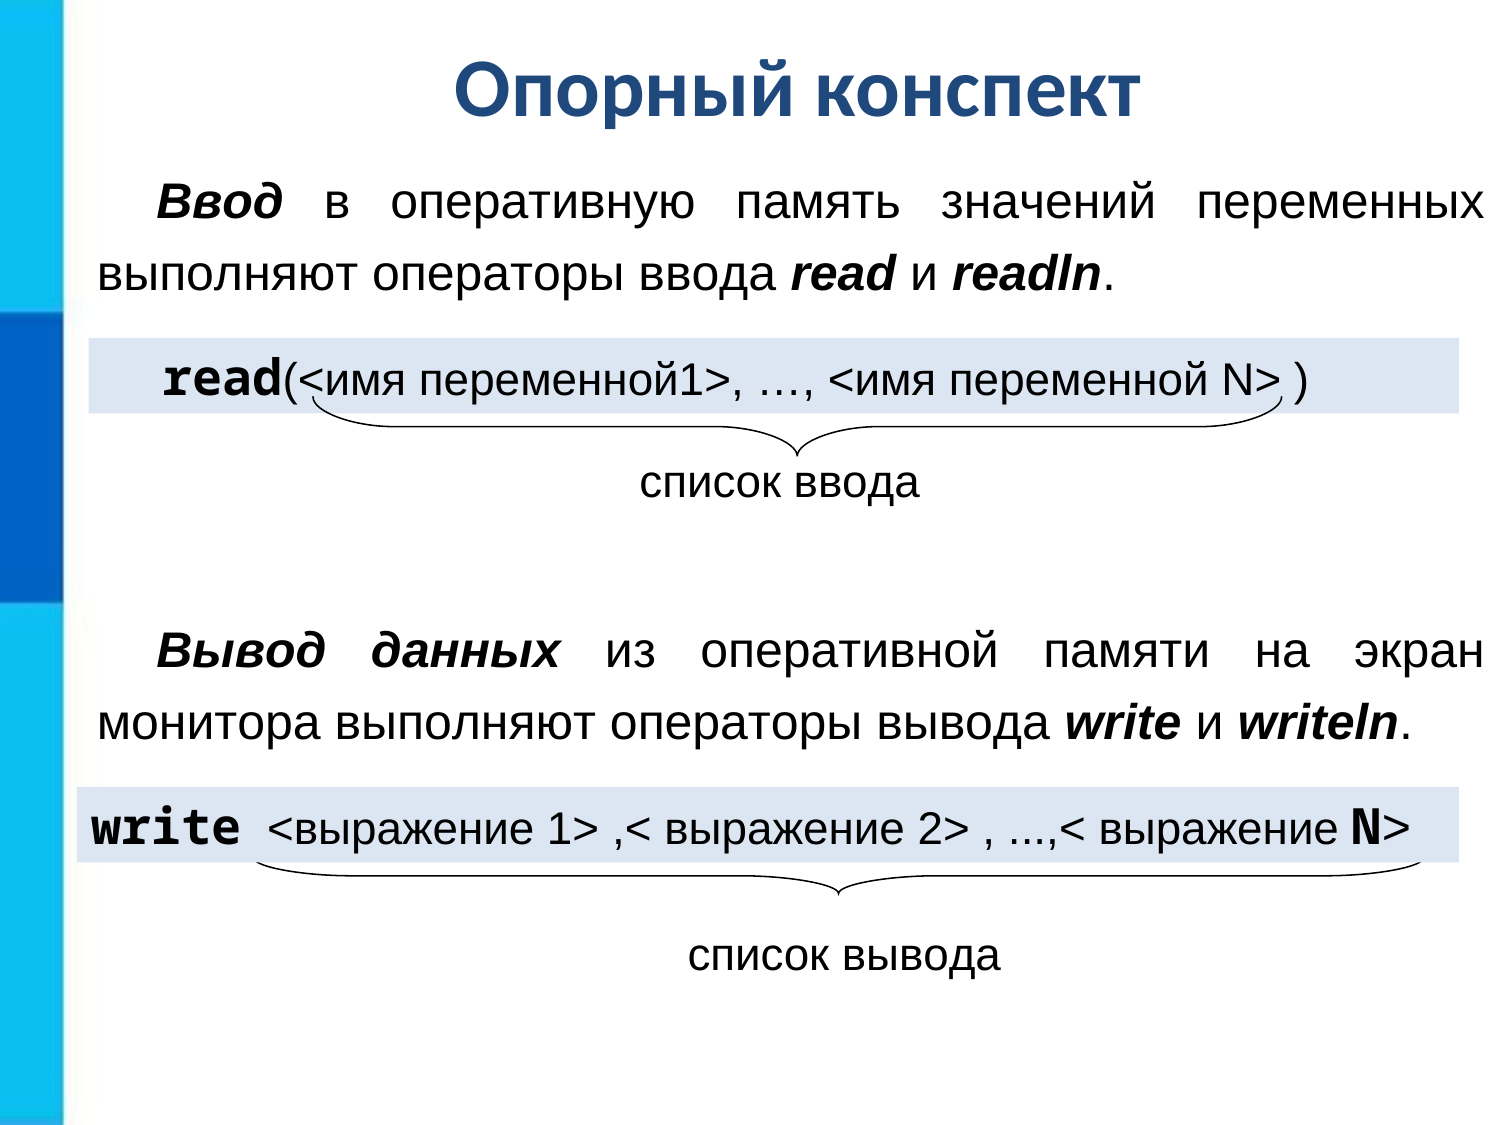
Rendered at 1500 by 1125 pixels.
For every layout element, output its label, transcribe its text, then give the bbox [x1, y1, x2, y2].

picture [0, 0, 1500, 1125]
text_box список вывода [336, 916, 1353, 988]
text_box read(<имя переменной1>, …, <имя переменной N> ) [88, 337, 1459, 414]
text_box список ввода [64, 444, 1436, 515]
text_box write <выражение 1> ,< выражение 2> , ...,< выражение N> [76, 786, 1459, 863]
text_box Ввод в оперативную память значений переменных выполняют операторы ввода read и readln. [82, 148, 1500, 309]
text_box Вывод данных из оперативной памяти на экран монитора выполняют операторы вывода write и writeln. [82, 597, 1500, 758]
text_box Опорный конспект [171, 30, 1425, 135]
